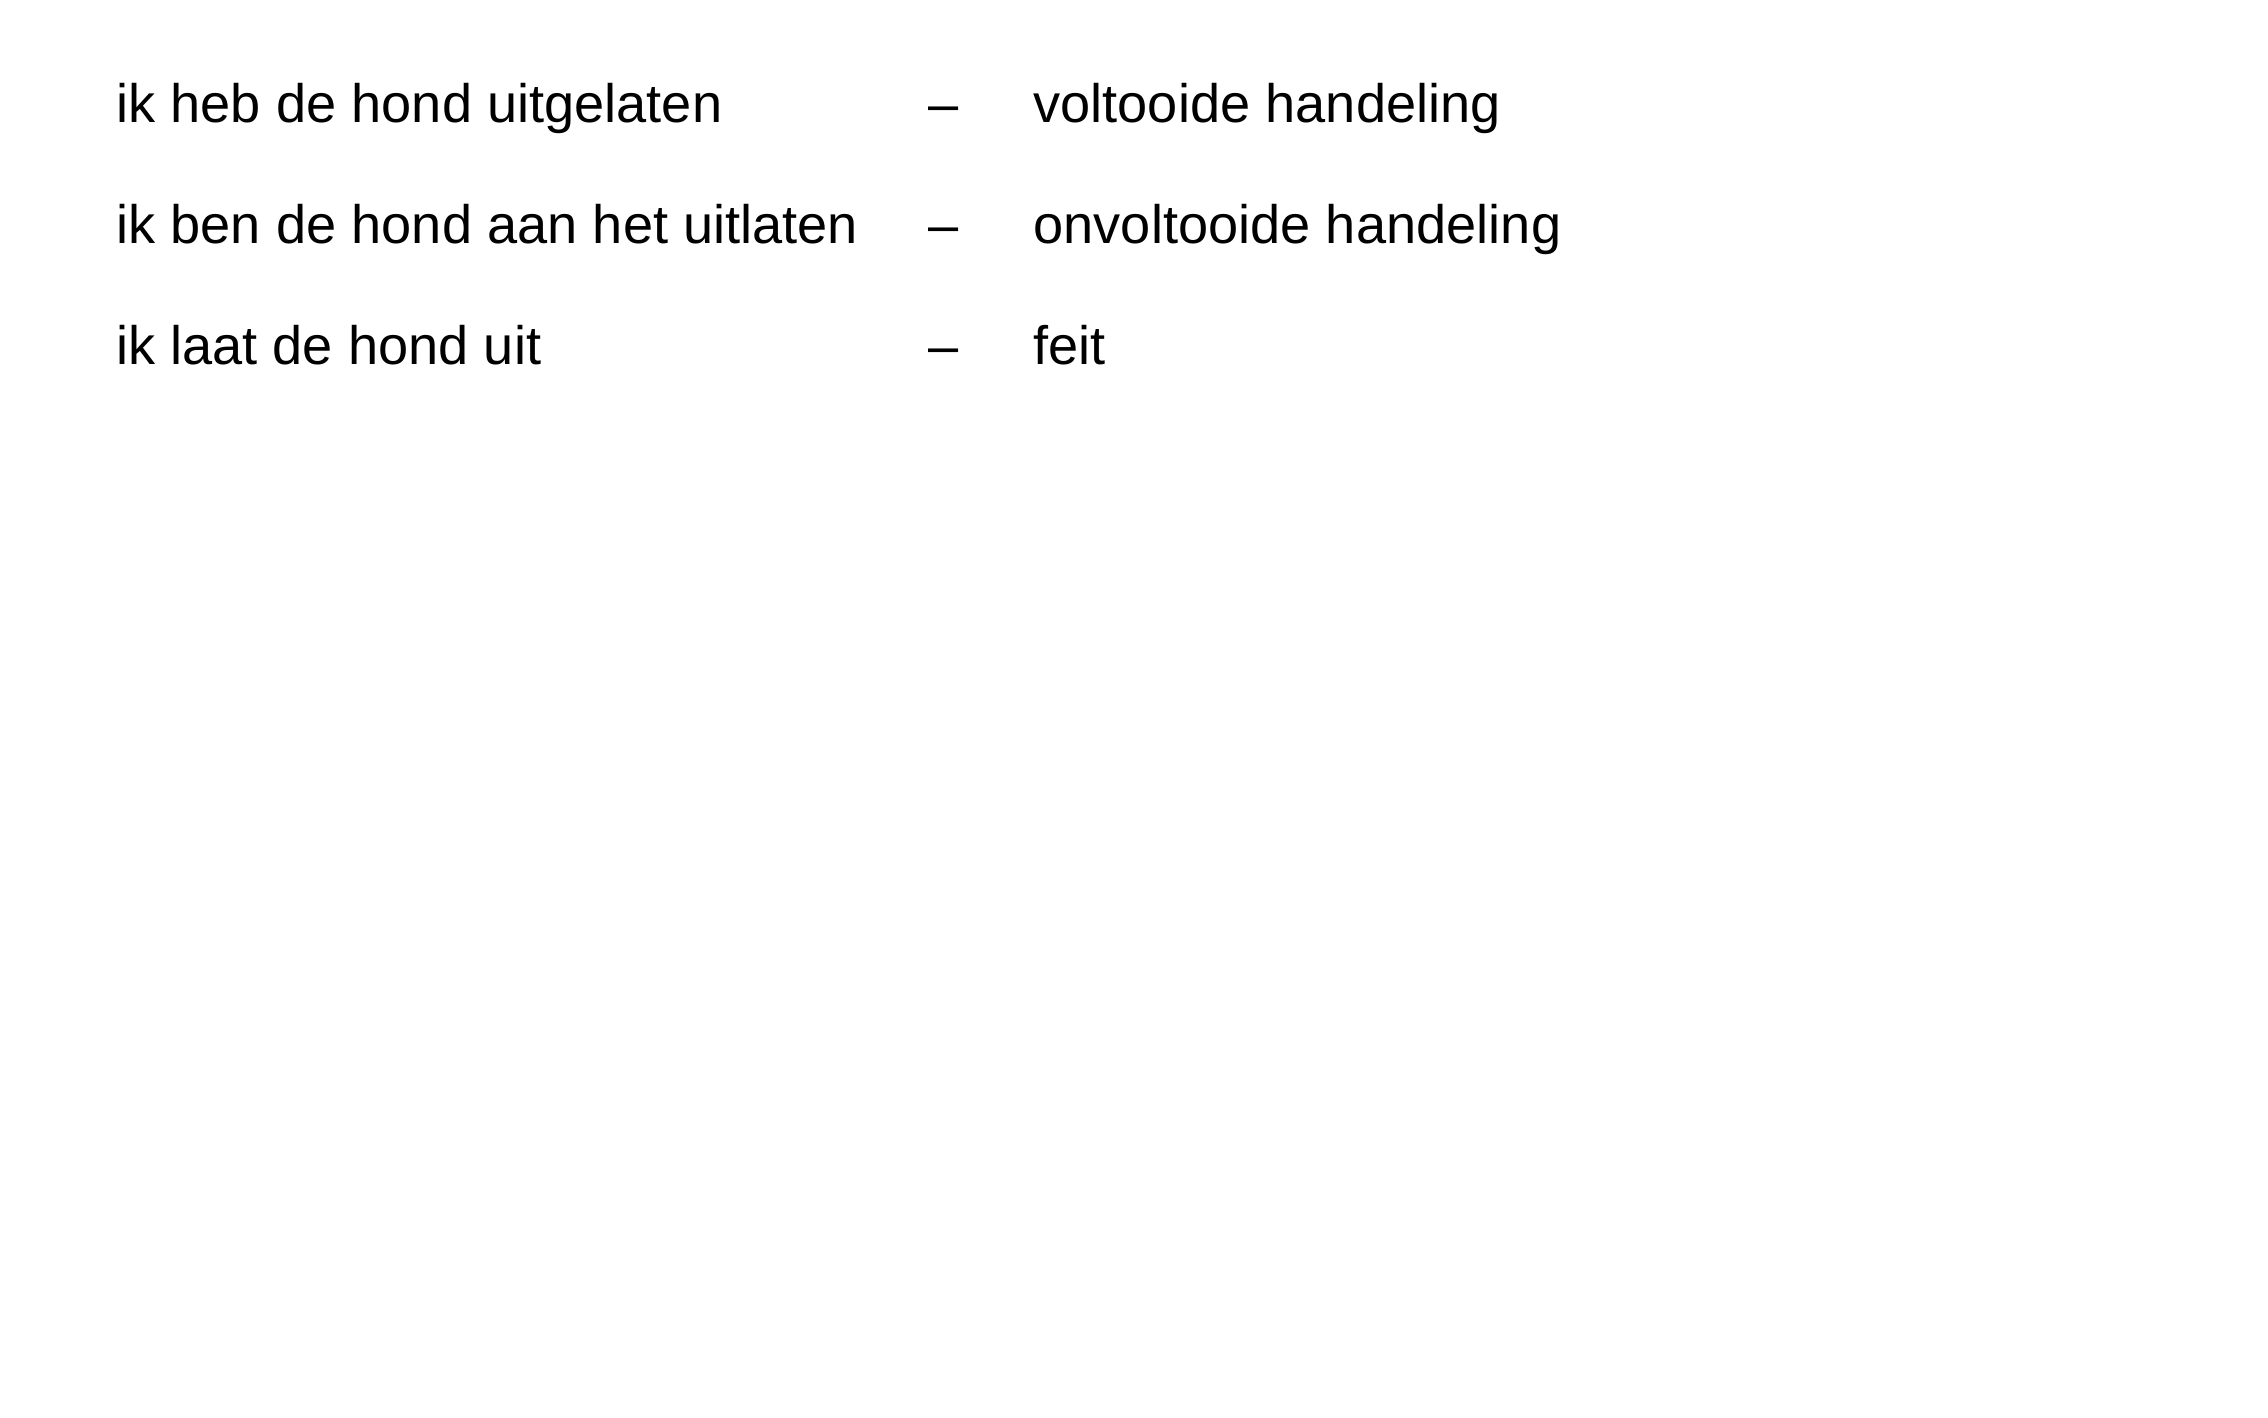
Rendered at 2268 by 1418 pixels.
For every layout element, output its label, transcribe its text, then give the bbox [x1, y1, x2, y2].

text_box ik heb de hond uitgelaten – voltooide handeling ik ben de hond aan het uitlaten – onvoltooide handeling ik laat de hond uit – feit [101, 65, 2132, 438]
